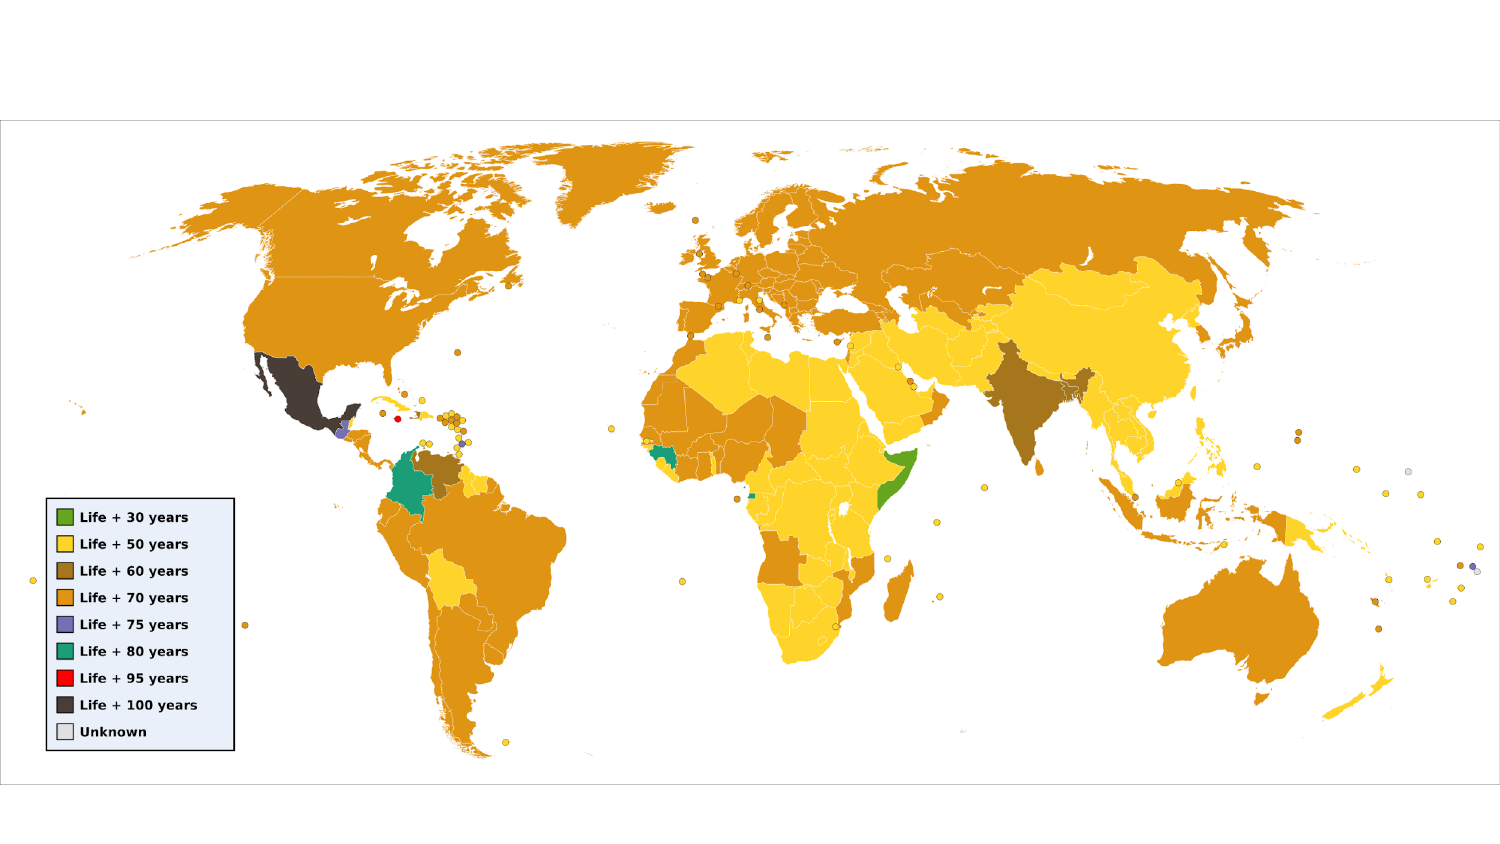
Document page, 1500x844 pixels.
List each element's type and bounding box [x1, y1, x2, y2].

picture [0, 120, 1500, 785]
